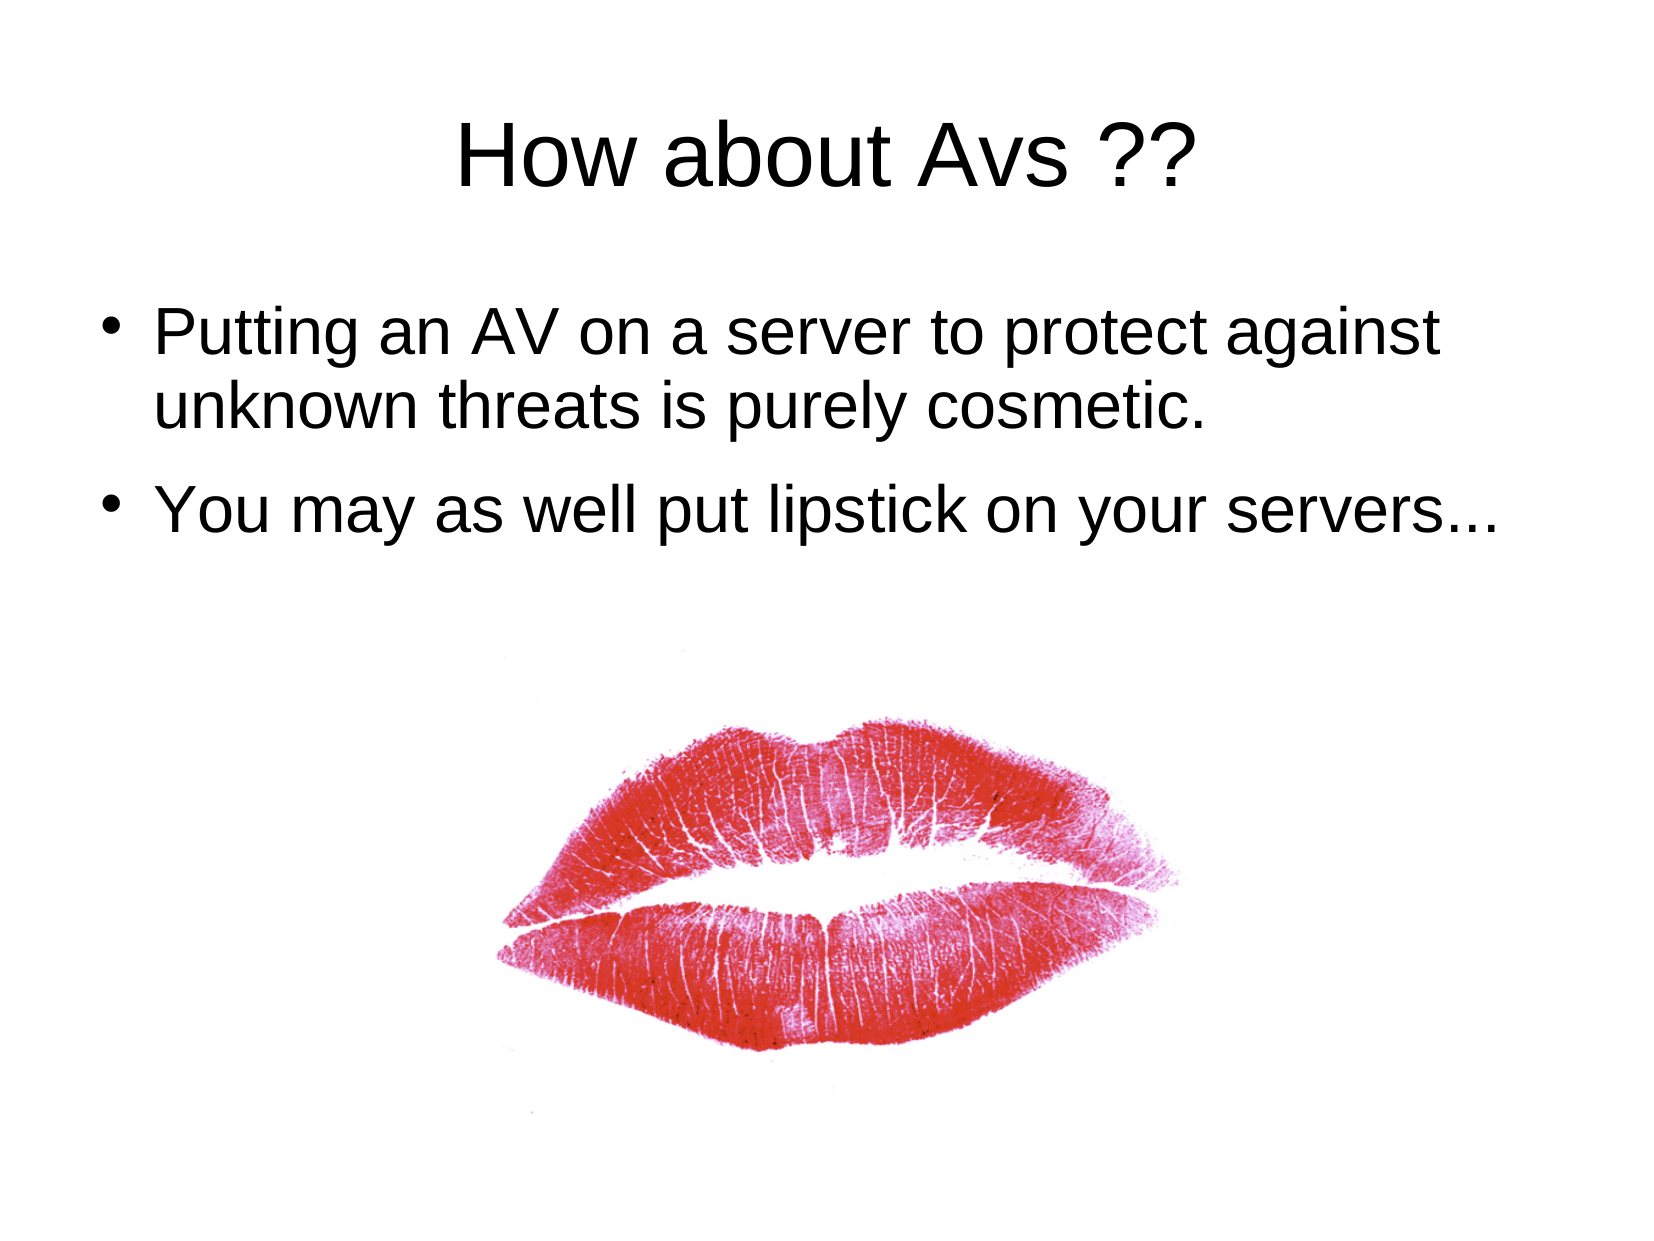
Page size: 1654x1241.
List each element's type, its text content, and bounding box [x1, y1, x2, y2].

title How about Avs ?? [82, 49, 1571, 257]
picture [436, 649, 1217, 1133]
list Putting an AV on a server to protect against unknown threats is purely cosmetic. You may as well put lipstick on your servers... [82, 290, 1571, 1109]
